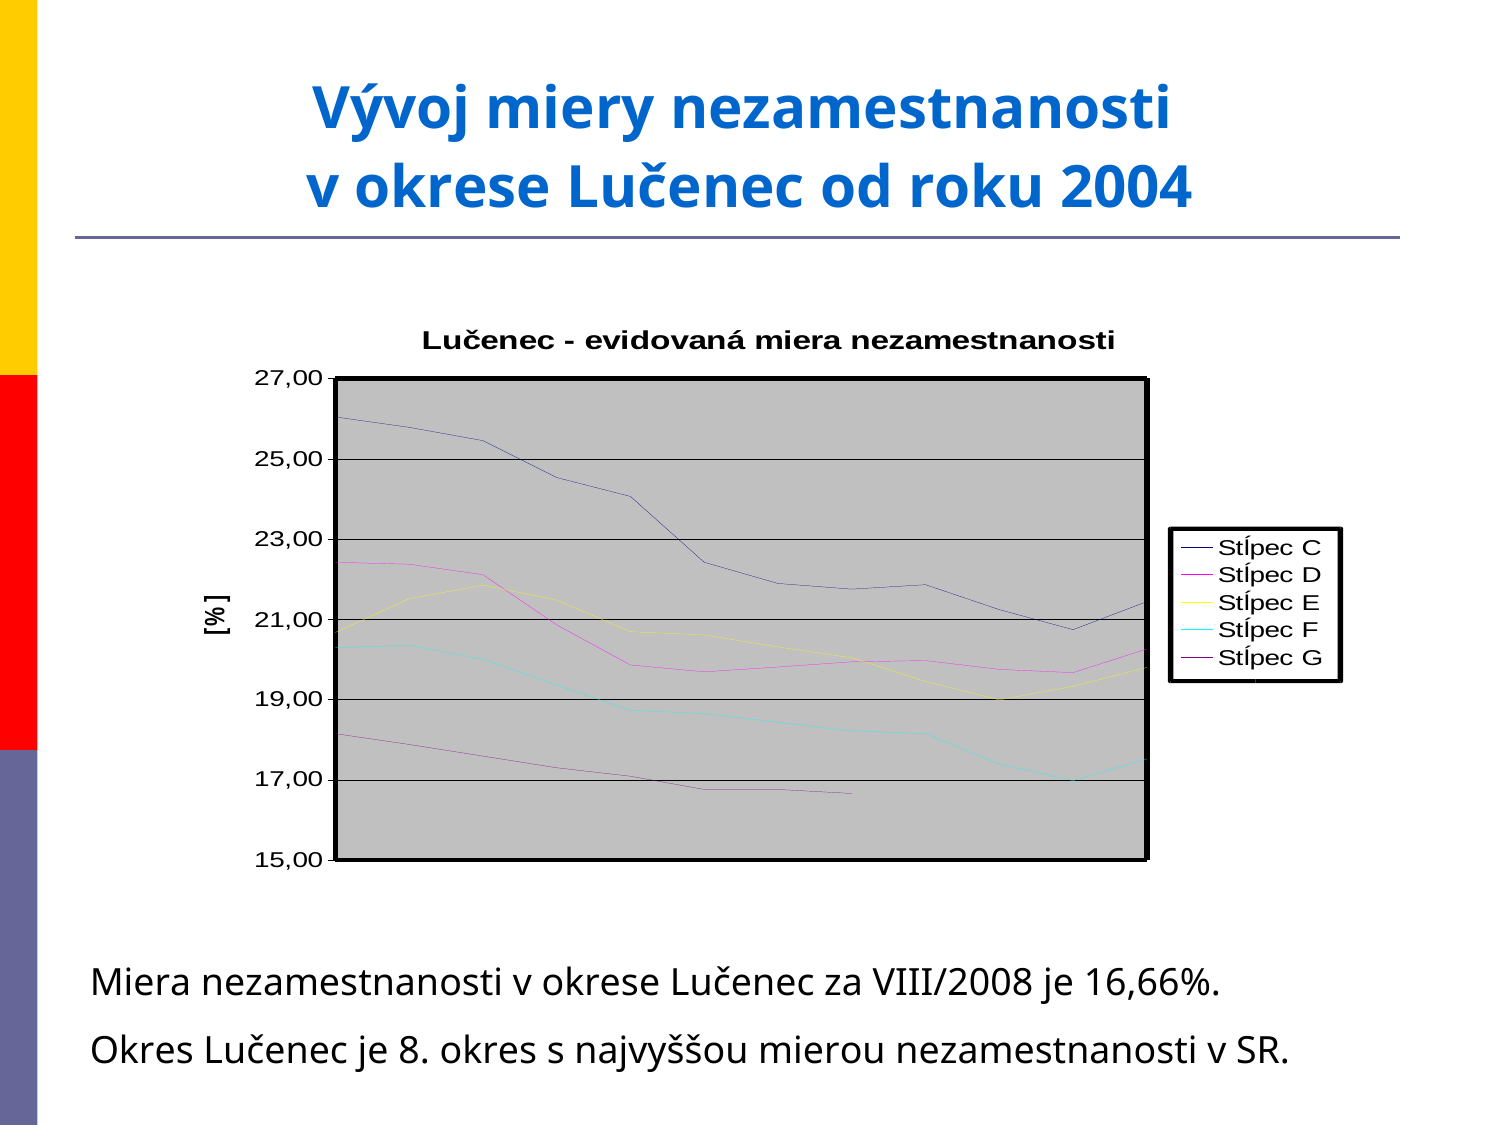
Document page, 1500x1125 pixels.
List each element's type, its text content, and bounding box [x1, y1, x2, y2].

chart [75, 294, 1413, 943]
title Vývoj miery nezamestnanosti v okrese Lučenec od roku 2004 [75, 45, 1426, 233]
text_box Miera nezamestnanosti v okrese Lučenec za VIII/2008 je 16,66%. Okres Lučenec je 8. okres s najvyššou mierou nezamestnanosti v SR. [74, 949, 1463, 1079]
